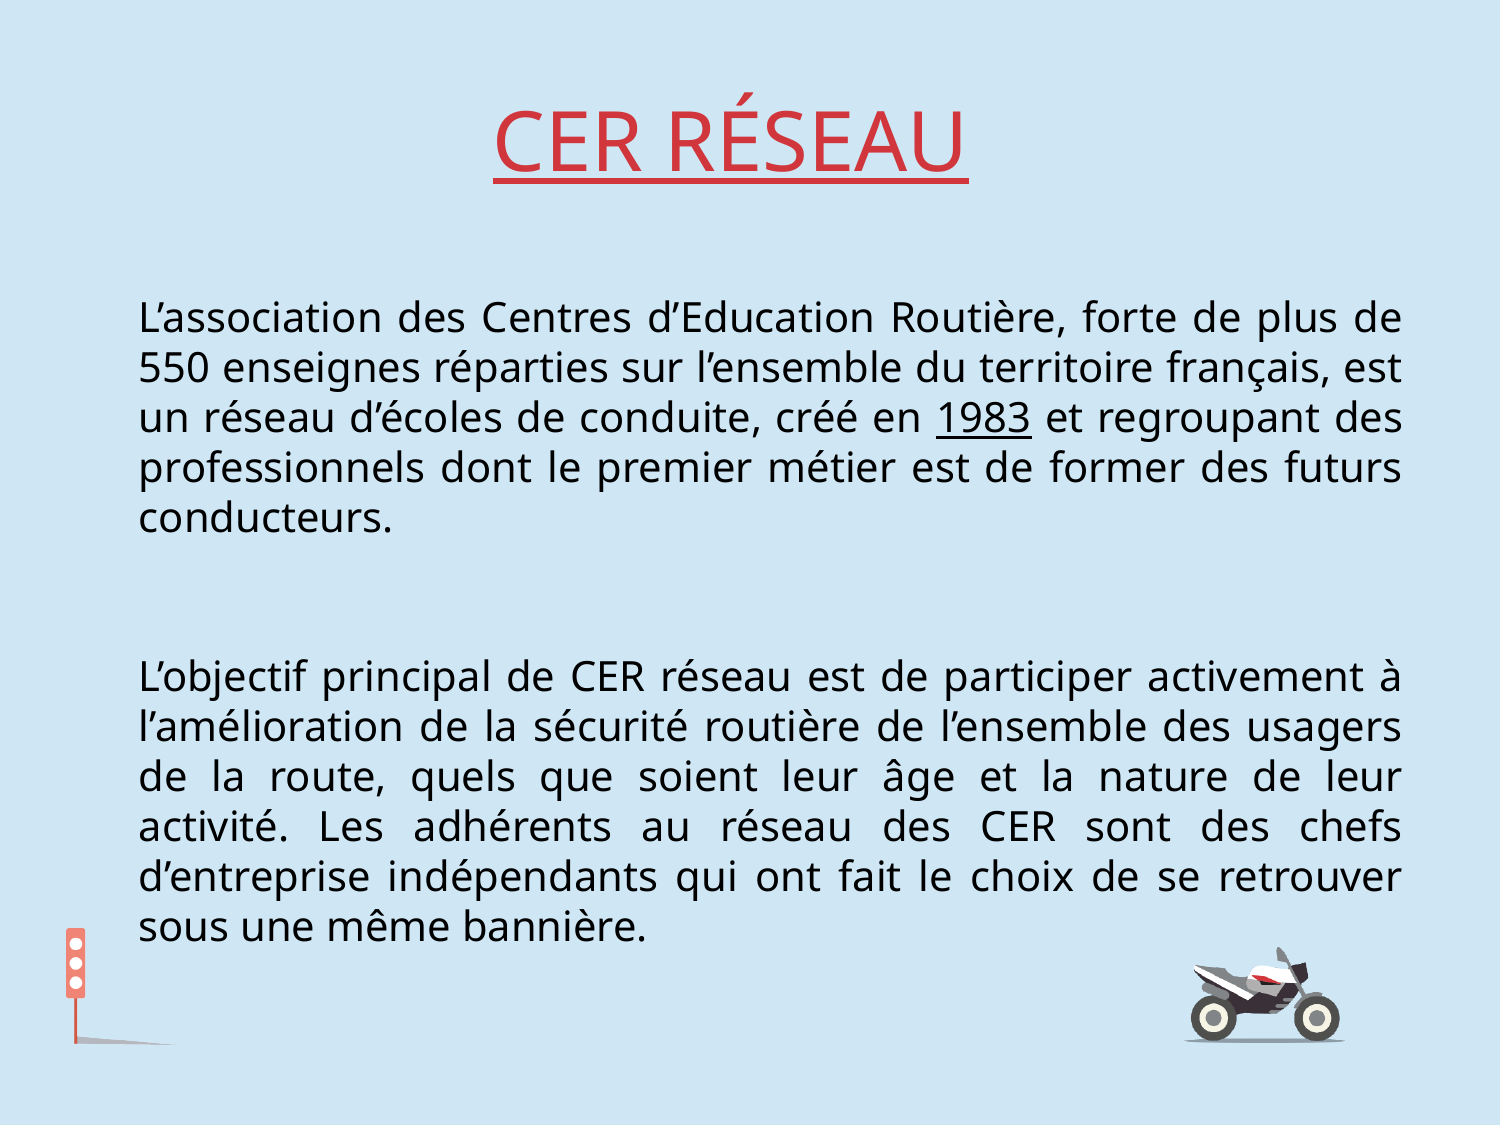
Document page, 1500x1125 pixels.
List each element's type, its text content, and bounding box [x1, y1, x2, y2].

list L’association des Centres d’Education Routière, forte de plus de 550 enseignes réparties sur l’ensemble du territoire français, est un réseau d’écoles de conduite, créé en 1983 et regroupant des professionnels dont le premier métier est de former des futurs conducteurs. L’objectif principal de CER réseau est de participer activement à l’amélioration de la sécurité routière de l’ensemble des usagers de la route, quels que soient leur âge et la nature de leur activité. Les adhérents au réseau des CER sont des chefs d’entreprise indépendants qui ont fait le choix de se retrouver sous une même bannière. [124, 283, 1419, 966]
picture [1184, 947, 1345, 1043]
title CER RÉSEAU [83, 92, 1378, 256]
picture [66, 928, 182, 1045]
